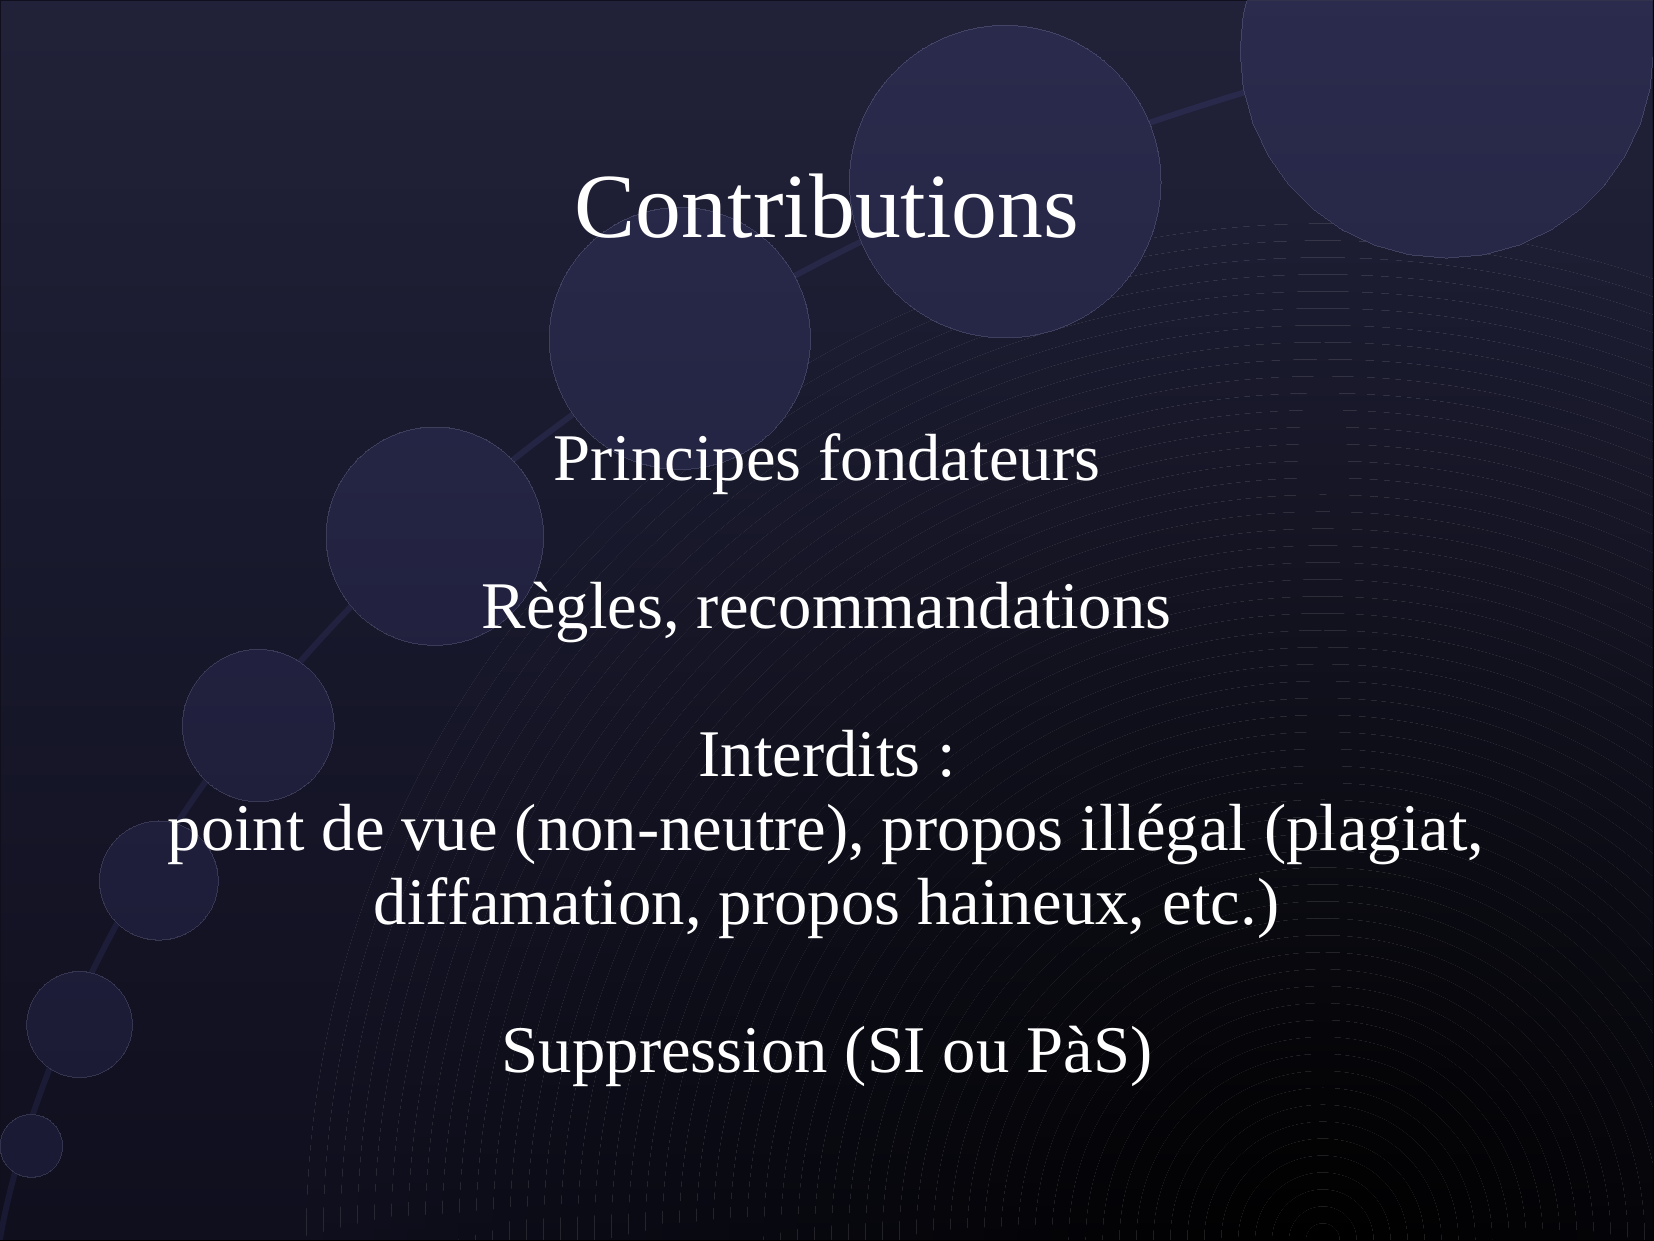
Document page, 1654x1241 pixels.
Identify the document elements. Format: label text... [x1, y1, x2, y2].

title Contributions [121, 102, 1534, 311]
subtitle Principes fondateurs Règles, recommandations Interdits : point de vue (non-neutre), propos illégal (plagiat, diffamation, propos haineux, etc.) Suppression (SI ou PàS) [121, 344, 1534, 1164]
